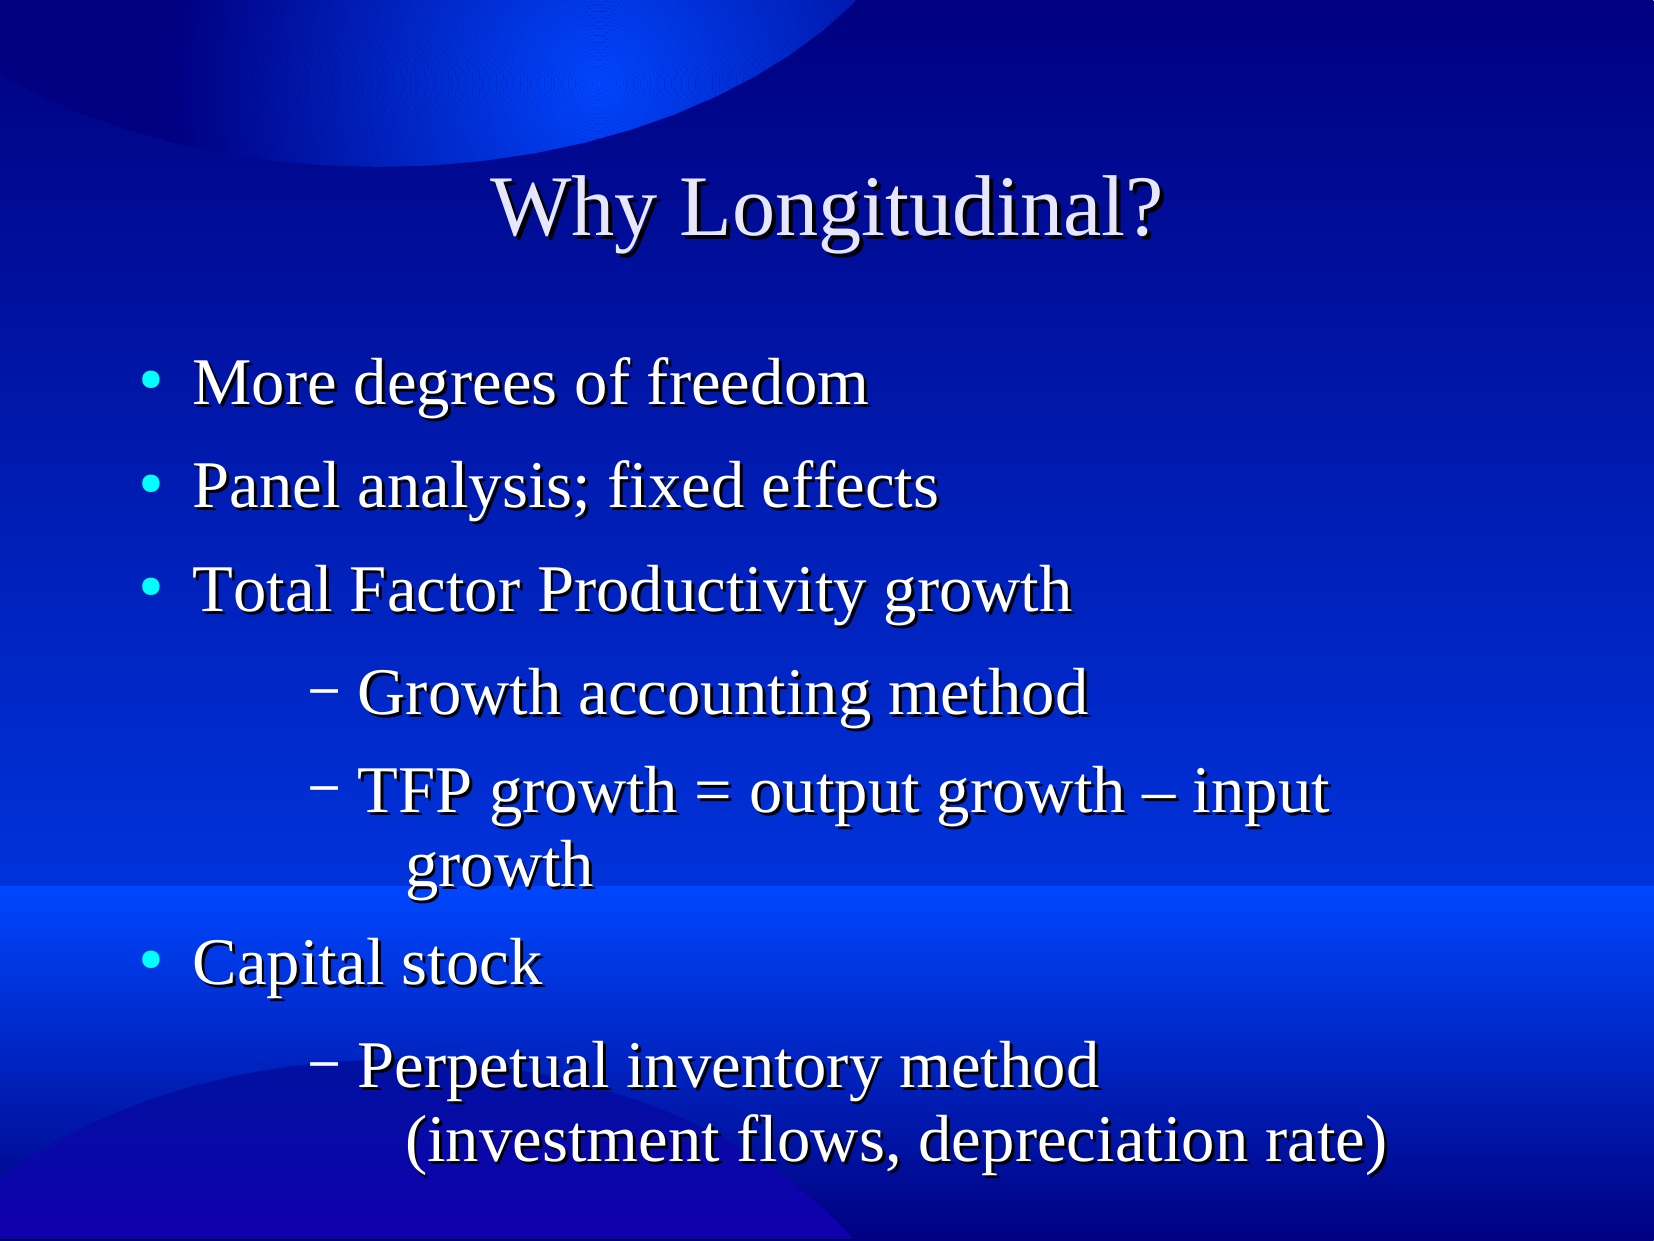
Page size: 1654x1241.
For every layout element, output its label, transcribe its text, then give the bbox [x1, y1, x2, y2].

list More degrees of freedom Panel analysis; fixed effects Total Factor Productivity growth Growth accounting method TFP growth = output growth – input growth Capital stock Perpetual inventory method (investment flows, depreciation rate) [121, 344, 1534, 1177]
title Why Longitudinal? [121, 102, 1534, 310]
